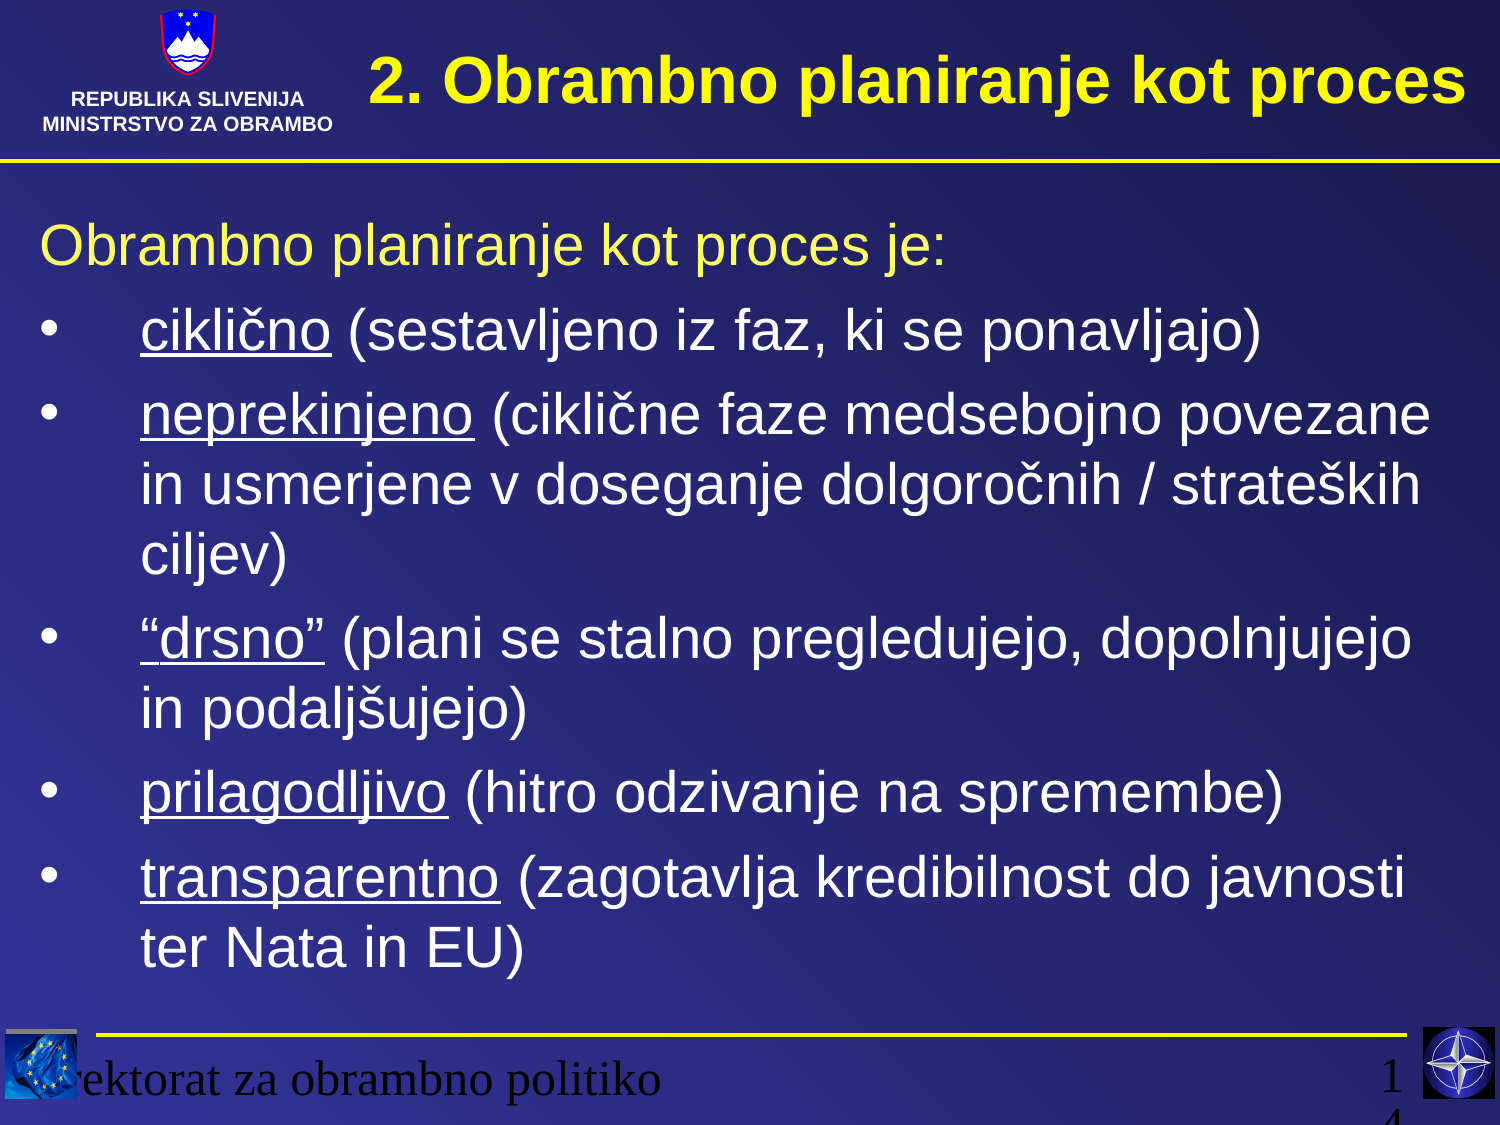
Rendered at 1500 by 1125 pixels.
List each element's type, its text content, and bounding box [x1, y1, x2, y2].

list Obrambno planiranje kot proces je: ciklično (sestavljeno iz faz, ki se ponavljajo) neprekinjeno (ciklične faze medsebojno povezane in usmerjene v doseganje dolgoročnih / strateških ciljev) “drsno” (plani se stalno pregledujejo, dopolnjujejo in podaljšujejo) prilagodljivo (hitro odzivanje na spremembe) transparentno (zagotavlja kredibilnost do javnosti ter Nata in EU) [24, 200, 1476, 1006]
title 2. Obrambno planiranje kot proces [348, 29, 1489, 125]
